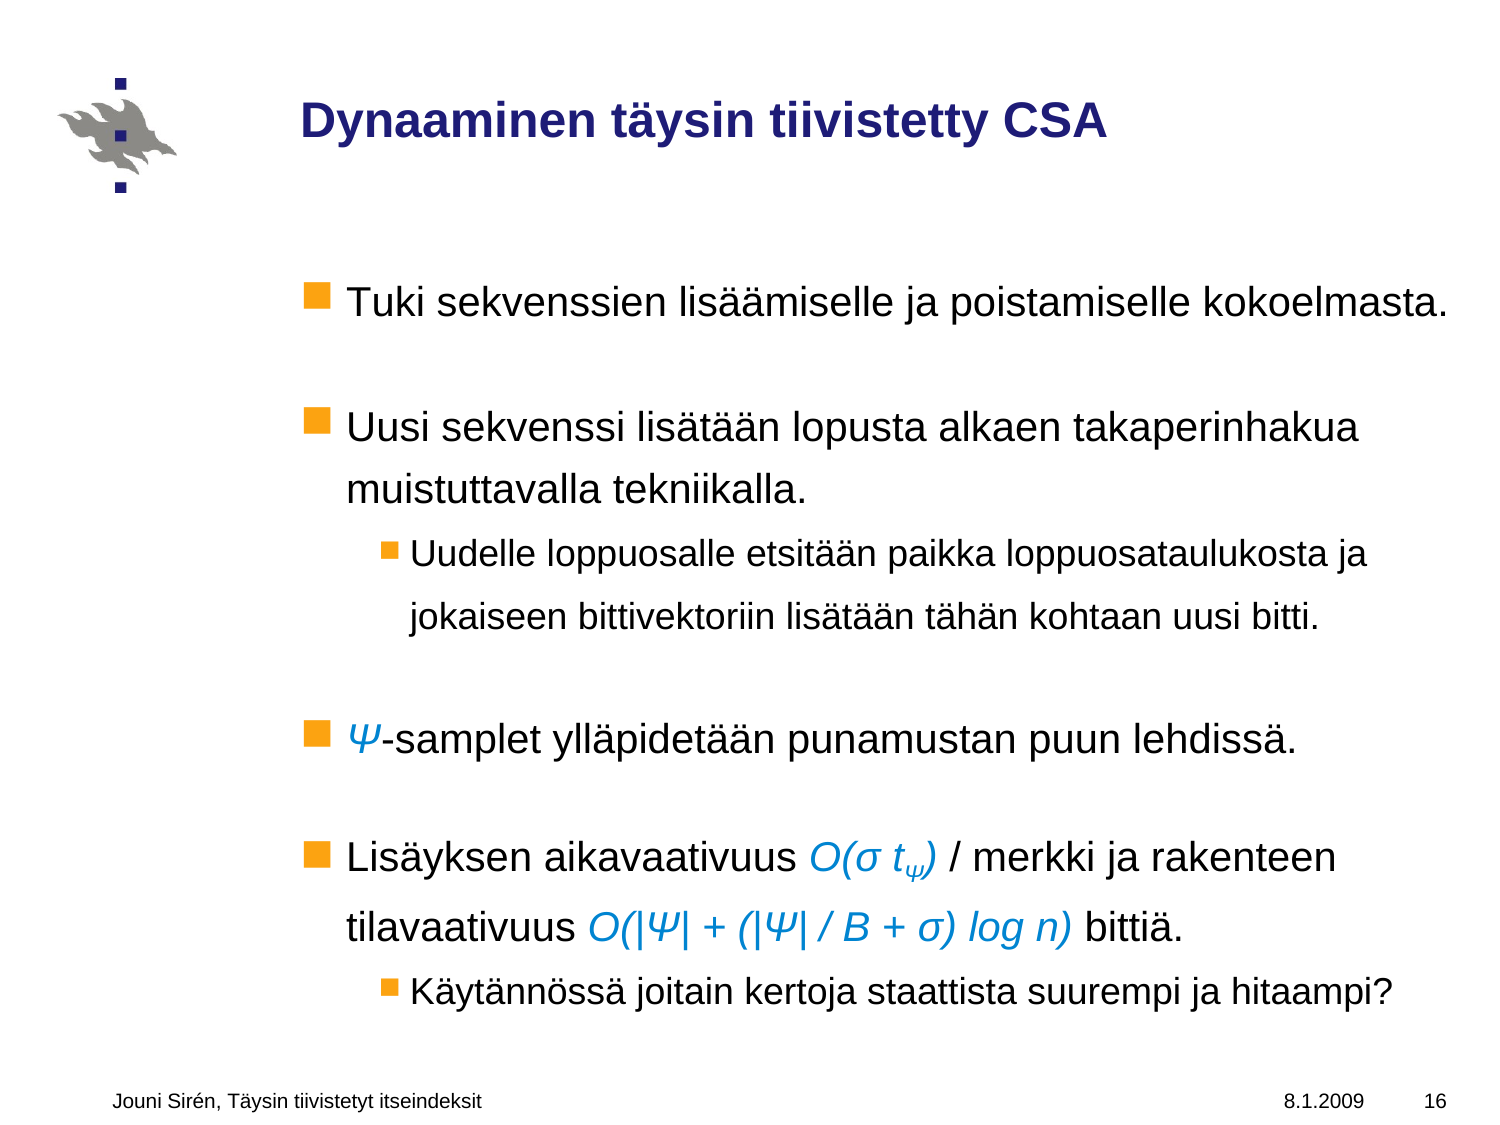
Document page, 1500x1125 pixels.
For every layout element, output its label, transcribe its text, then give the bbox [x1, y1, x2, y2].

title Dynaaminen täysin tiivistetty CSA [299, 32, 1450, 201]
picture [57, 78, 177, 193]
list Tuki sekvenssien lisäämiselle ja poistamiselle kokoelmasta. Uusi sekvenssi lisätään lopusta alkaen takaperinhakua muistuttavalla tekniikalla. Uudelle loppuosalle etsitään paikka loppuosataulukosta ja jokaiseen bittivektoriin lisätään tähän kohtaan uusi bitti. Ψ-samplet ylläpidetään punamustan puun lehdissä. Lisäyksen aikavaativuus O(σ tΨ) / merkki ja rakenteen tilavaativuus O(|Ψ| + (|Ψ| / B + σ) log n) bittiä. Käytännössä joitain kertoja staattista suurempi ja hitaampi? [299, 262, 1450, 1061]
